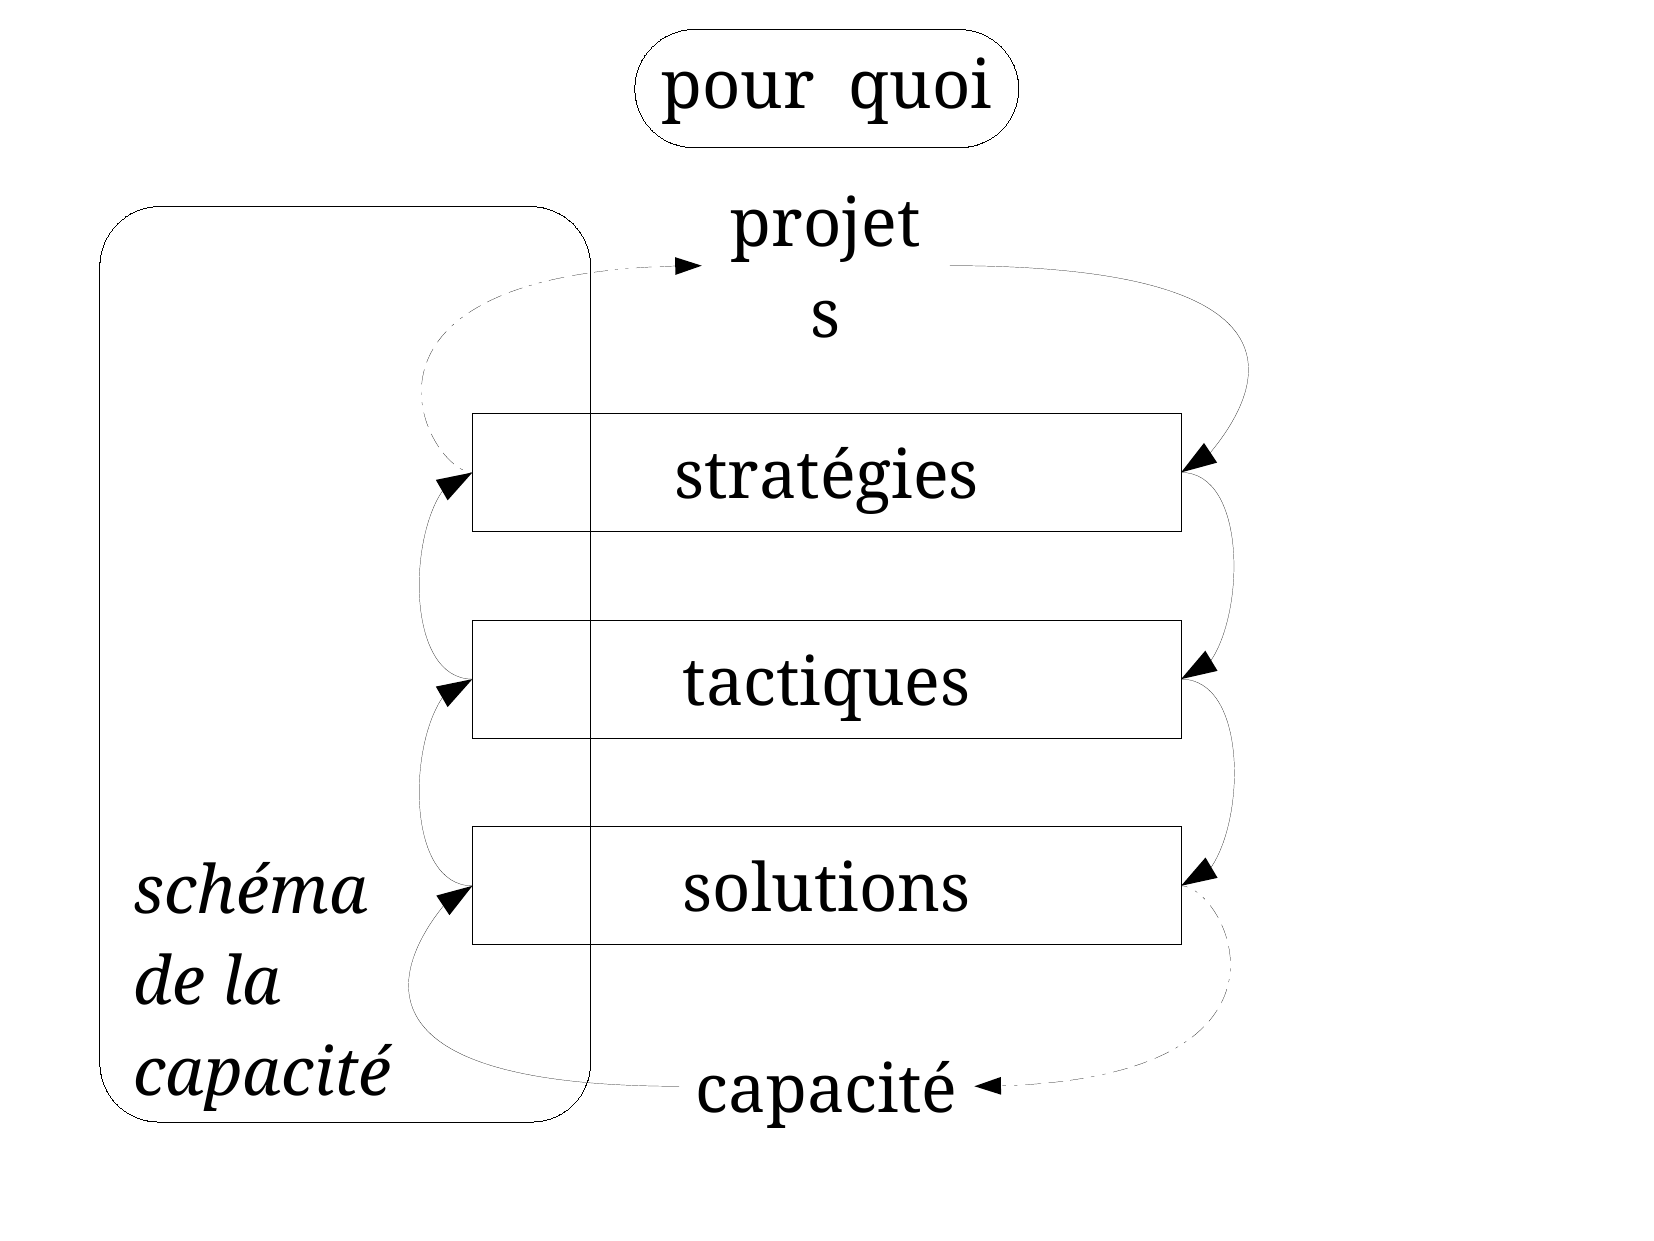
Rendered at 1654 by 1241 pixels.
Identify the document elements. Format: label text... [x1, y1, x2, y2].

text_box schéma de la capacité [99, 206, 591, 1123]
text_box projets [701, 206, 950, 325]
text_box capacité [679, 1033, 975, 1139]
text_box stratégies [591, 413, 1182, 532]
text_box pour quoi [634, 29, 1019, 148]
text_box solutions [591, 826, 1182, 945]
text_box tactiques [591, 620, 1182, 739]
